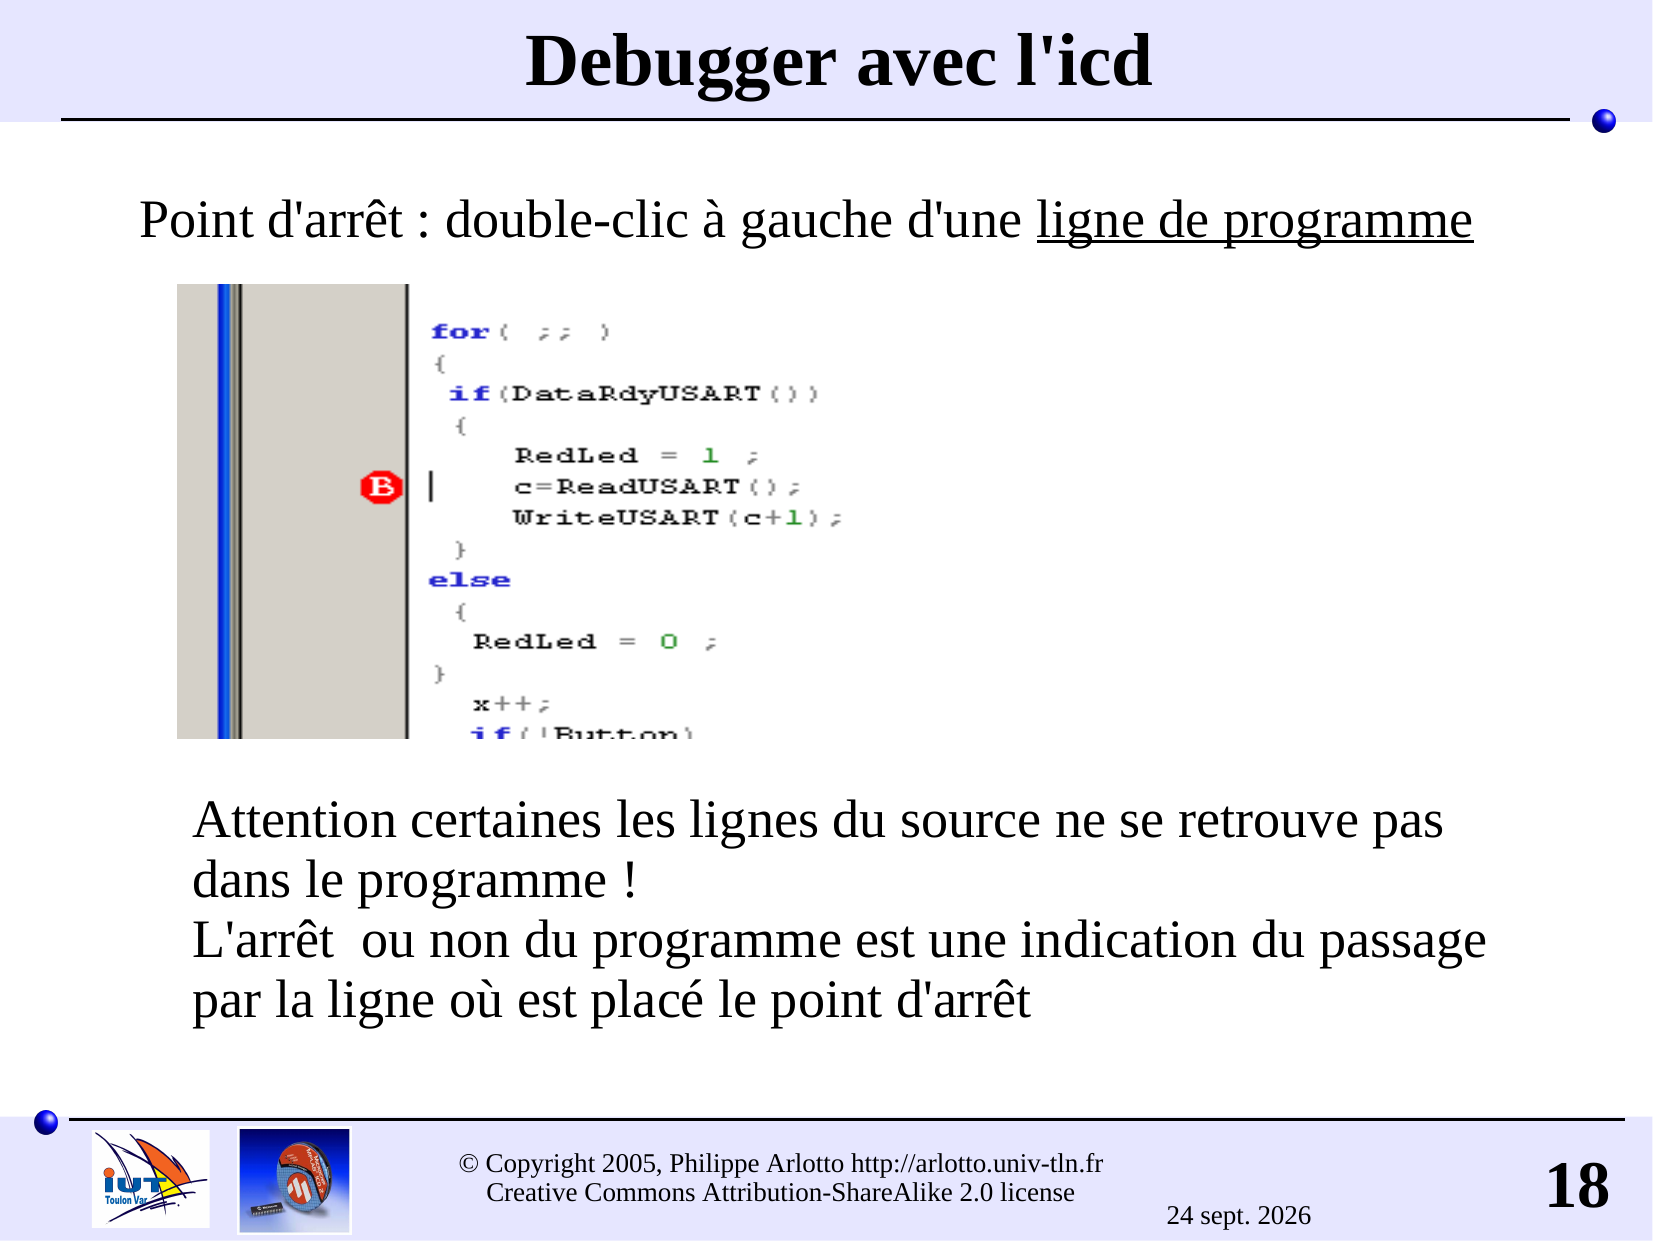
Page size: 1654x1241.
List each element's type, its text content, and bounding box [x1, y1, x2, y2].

list Point d'arrêt : double-clic à gauche d'une ligne de programme Attention certaines les lignes du source ne se retrouve pas dans le programme ! L'arrêt ou non du programme est une indication du passage par la ligne où est placé le point d'arrêt [121, 188, 1534, 1043]
picture [177, 284, 975, 739]
title Debugger avec l'icd [95, 14, 1585, 107]
picture [237, 1126, 352, 1235]
